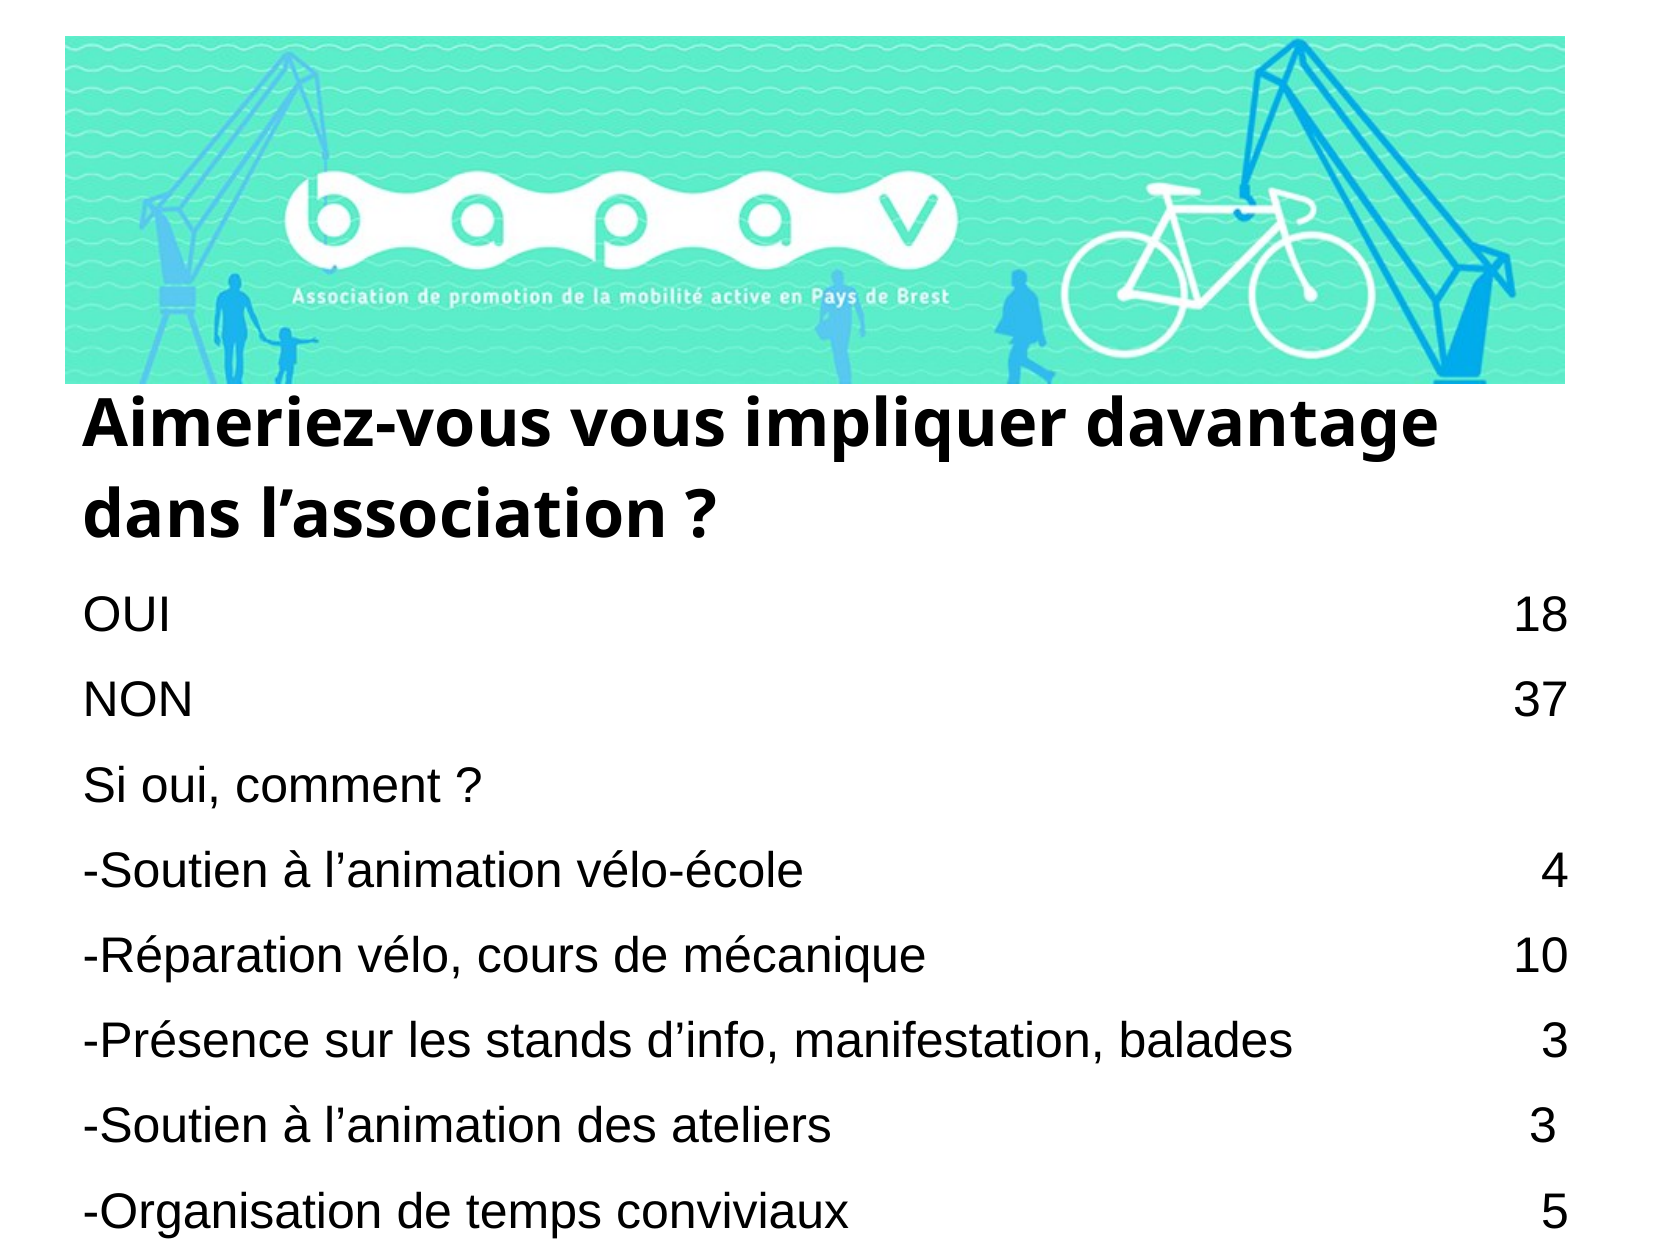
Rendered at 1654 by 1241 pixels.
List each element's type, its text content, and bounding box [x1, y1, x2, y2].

picture [65, 36, 1565, 384]
list Aimeriez-vous vous impliquer davantage dans l’association ? OUI 18 NON 37 Si oui, comment ? -Soutien à l’animation vélo-école 4 -Réparation vélo, cours de mécanique 10 -Présence sur les stands d’info, manifestation, balades 3 -Soutien à l’animation des ateliers 3 -Organisation de temps conviviaux 5 [82, 290, 1571, 1226]
